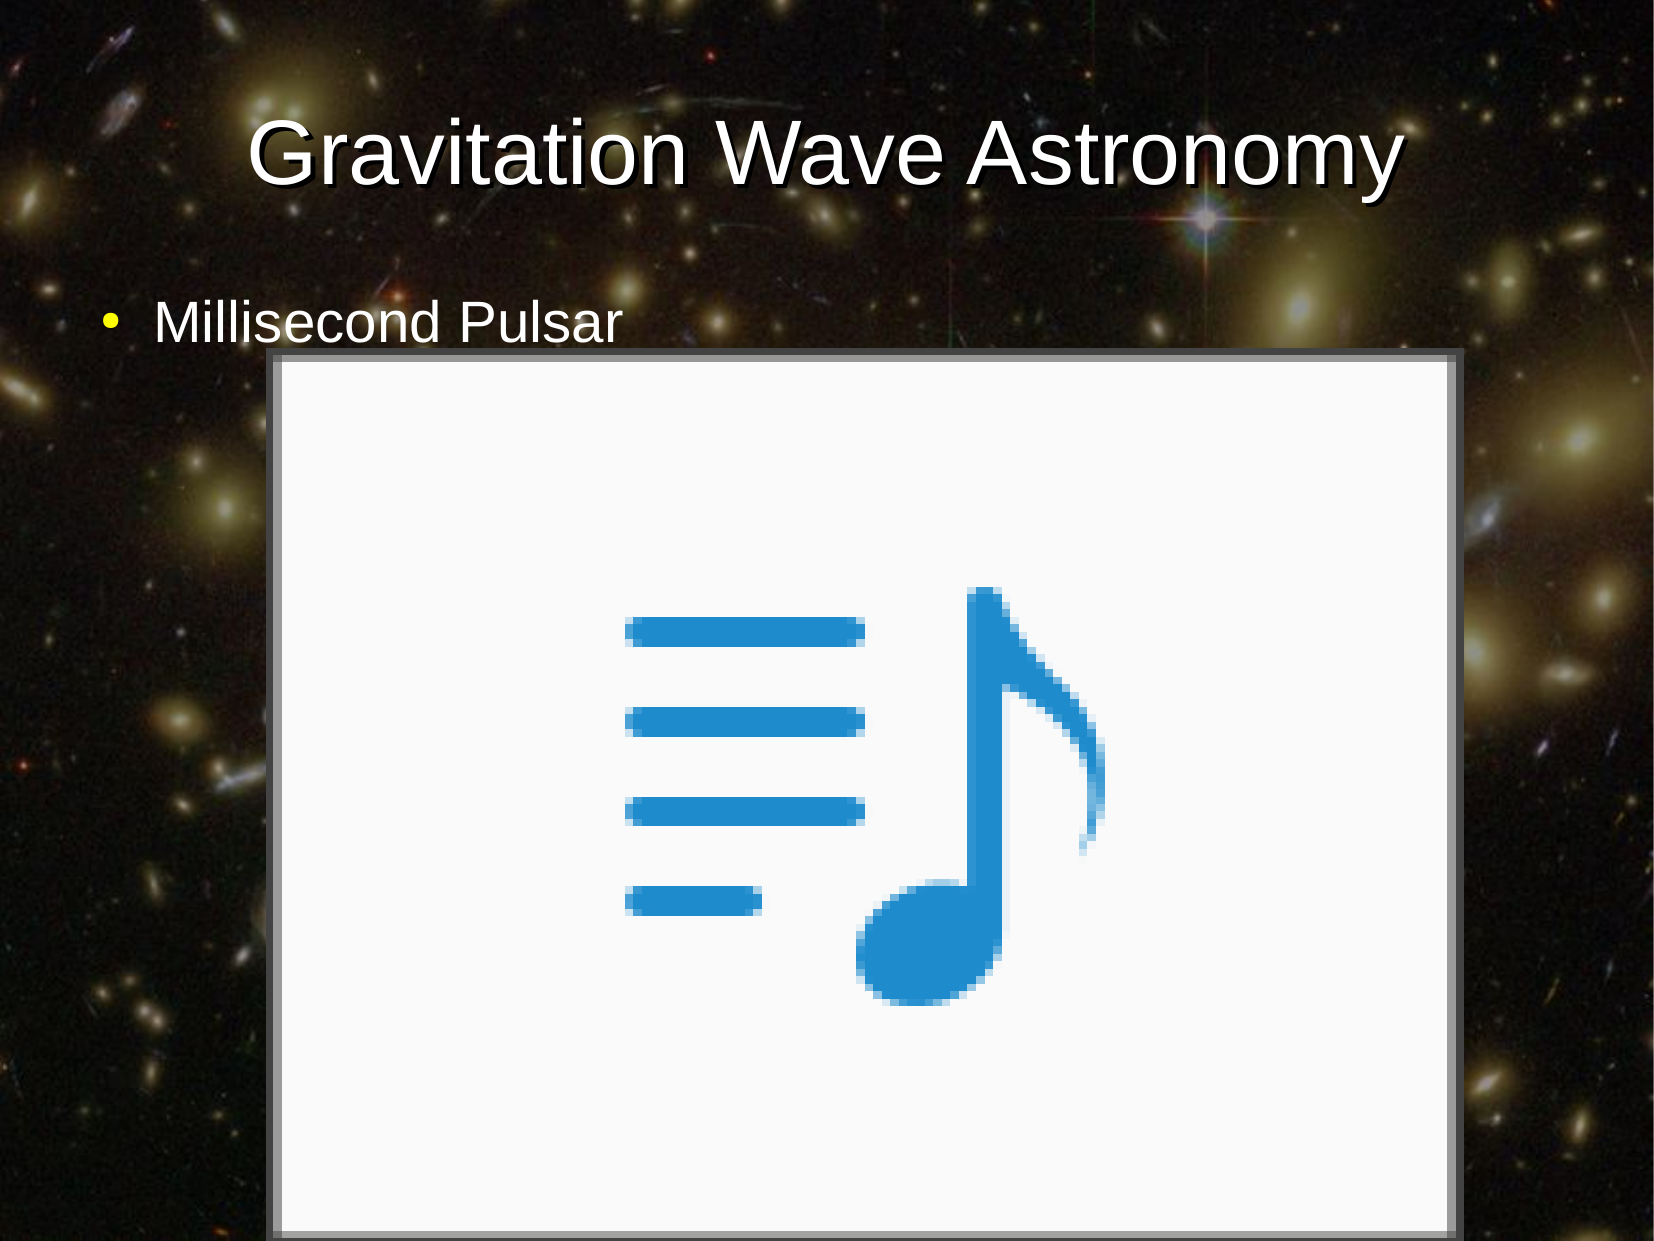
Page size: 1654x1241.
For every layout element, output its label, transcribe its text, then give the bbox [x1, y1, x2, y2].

picture [0, 0, 1654, 1241]
text_box [265, 347, 1466, 1241]
list Millisecond Pulsar [82, 290, 809, 1094]
title Gravitation Wave Astronomy [82, 56, 1571, 250]
